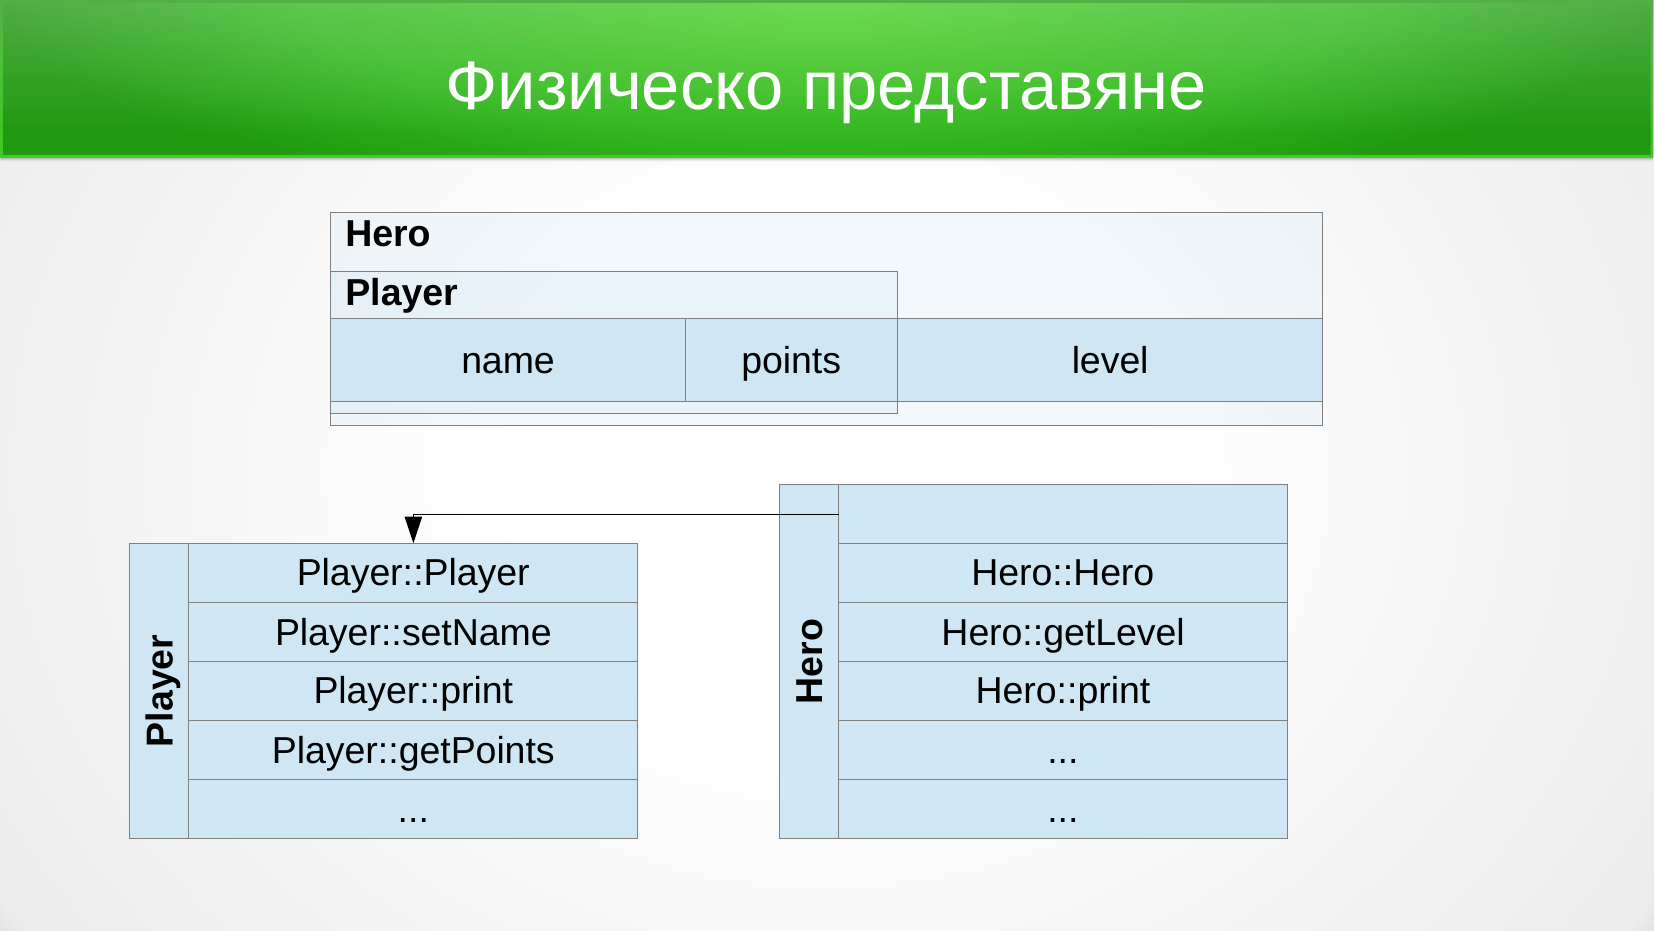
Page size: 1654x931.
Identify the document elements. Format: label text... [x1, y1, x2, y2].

text_box Player::getPoints [189, 720, 638, 779]
text_box Hero [330, 402, 1323, 426]
text_box Hero [779, 515, 838, 839]
text_box Hero [330, 212, 1323, 318]
text_box Hero::print [838, 661, 1288, 720]
text_box Player [129, 543, 189, 839]
text_box Hero::getLevel [838, 602, 1288, 661]
text_box ... [838, 779, 1288, 839]
text_box name [330, 318, 685, 402]
text_box Hero::Hero [838, 544, 1288, 602]
text_box [838, 484, 1288, 544]
text_box Player::Player [189, 543, 638, 602]
text_box Player::print [189, 661, 638, 720]
text_box Hero [779, 484, 838, 514]
text_box points [685, 318, 897, 402]
text_box Player [330, 402, 898, 414]
text_box level [897, 318, 1323, 402]
text_box ... [838, 720, 1288, 779]
text_box ... [189, 779, 638, 839]
title Физическо представяне [82, 37, 1571, 135]
text_box Player::setName [189, 602, 638, 661]
text_box Player [330, 271, 898, 318]
